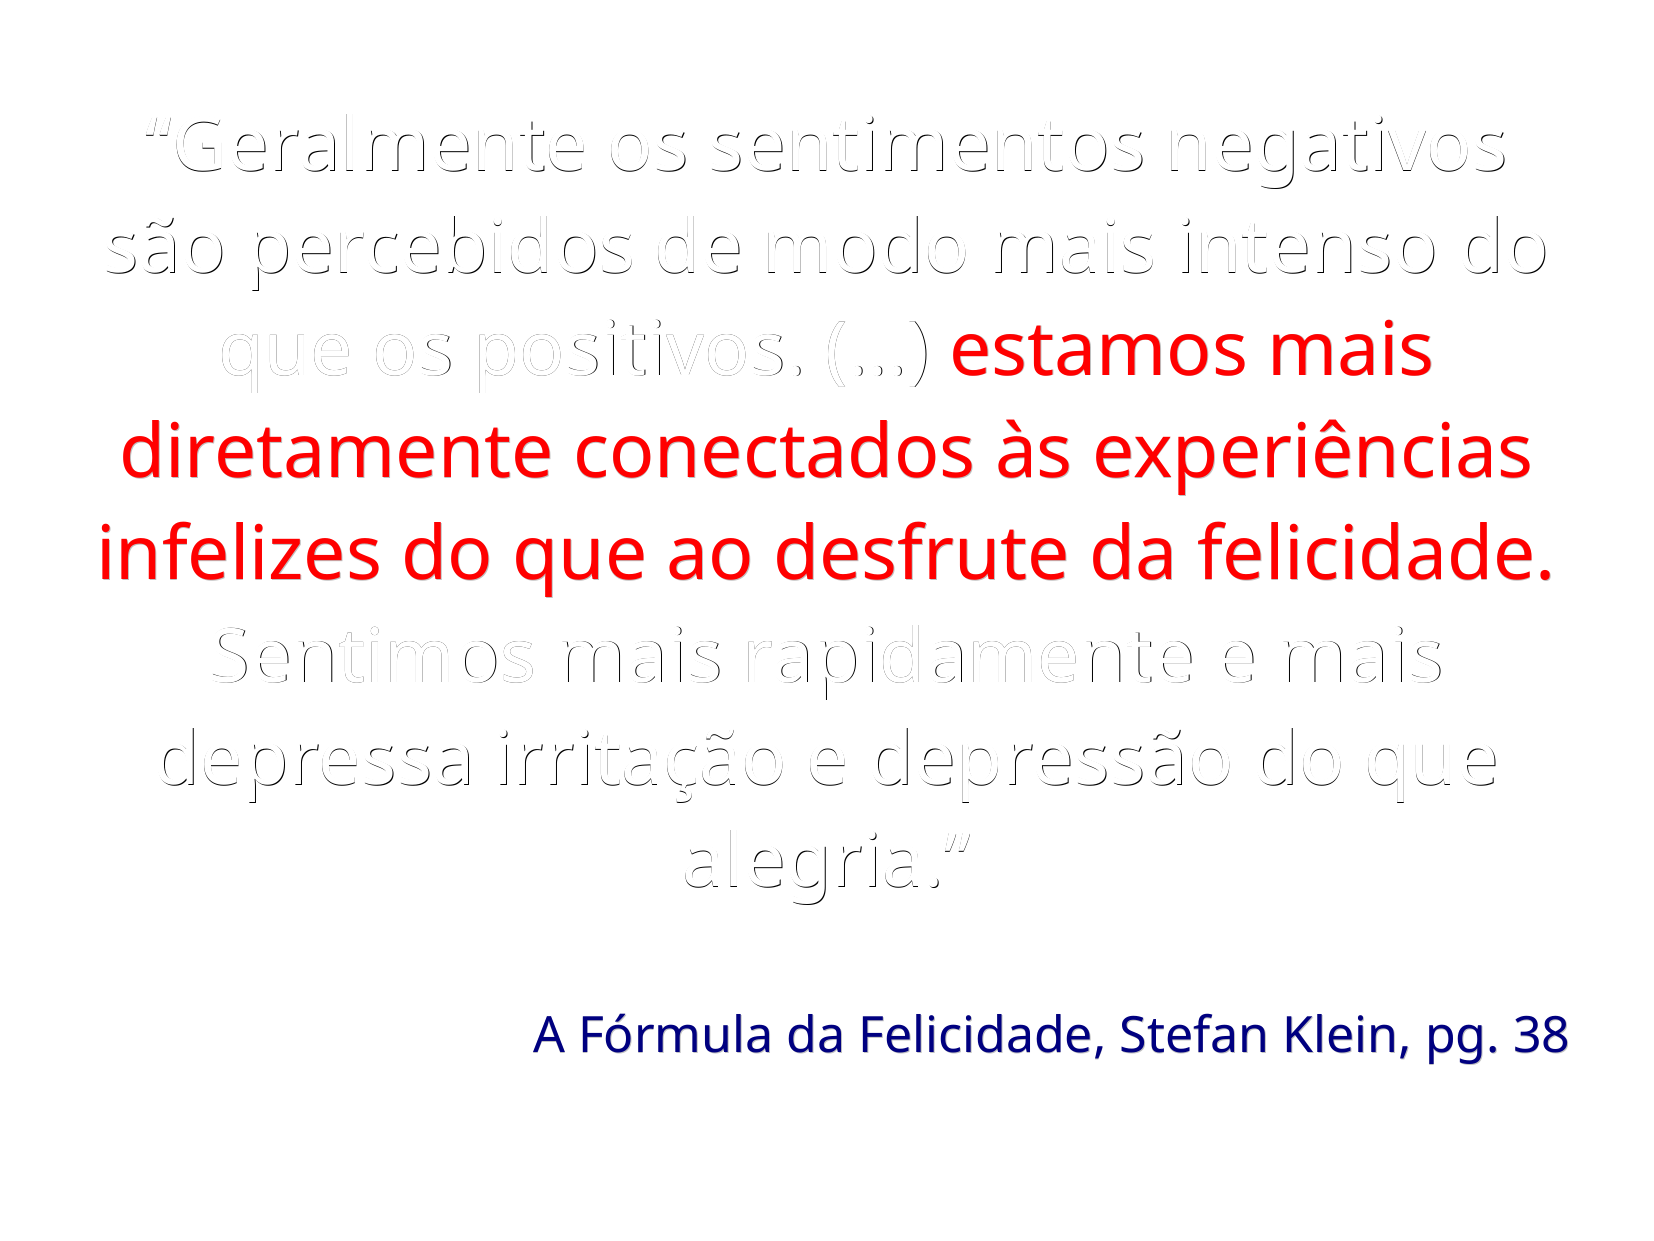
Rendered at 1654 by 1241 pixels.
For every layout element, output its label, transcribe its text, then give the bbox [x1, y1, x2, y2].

subtitle “Geralmente os sentimentos negativos são percebidos de modo mais intenso do que os positivos. (…) estamos mais diretamente conectados às experiências infelizes do que ao desfrute da felicidade. Sentimos mais rapidamente e mais depressa irritação e depressão do que alegria.” A Fórmula da Felicidade, Stefan Klein, pg. 38 [82, 49, 1571, 1109]
